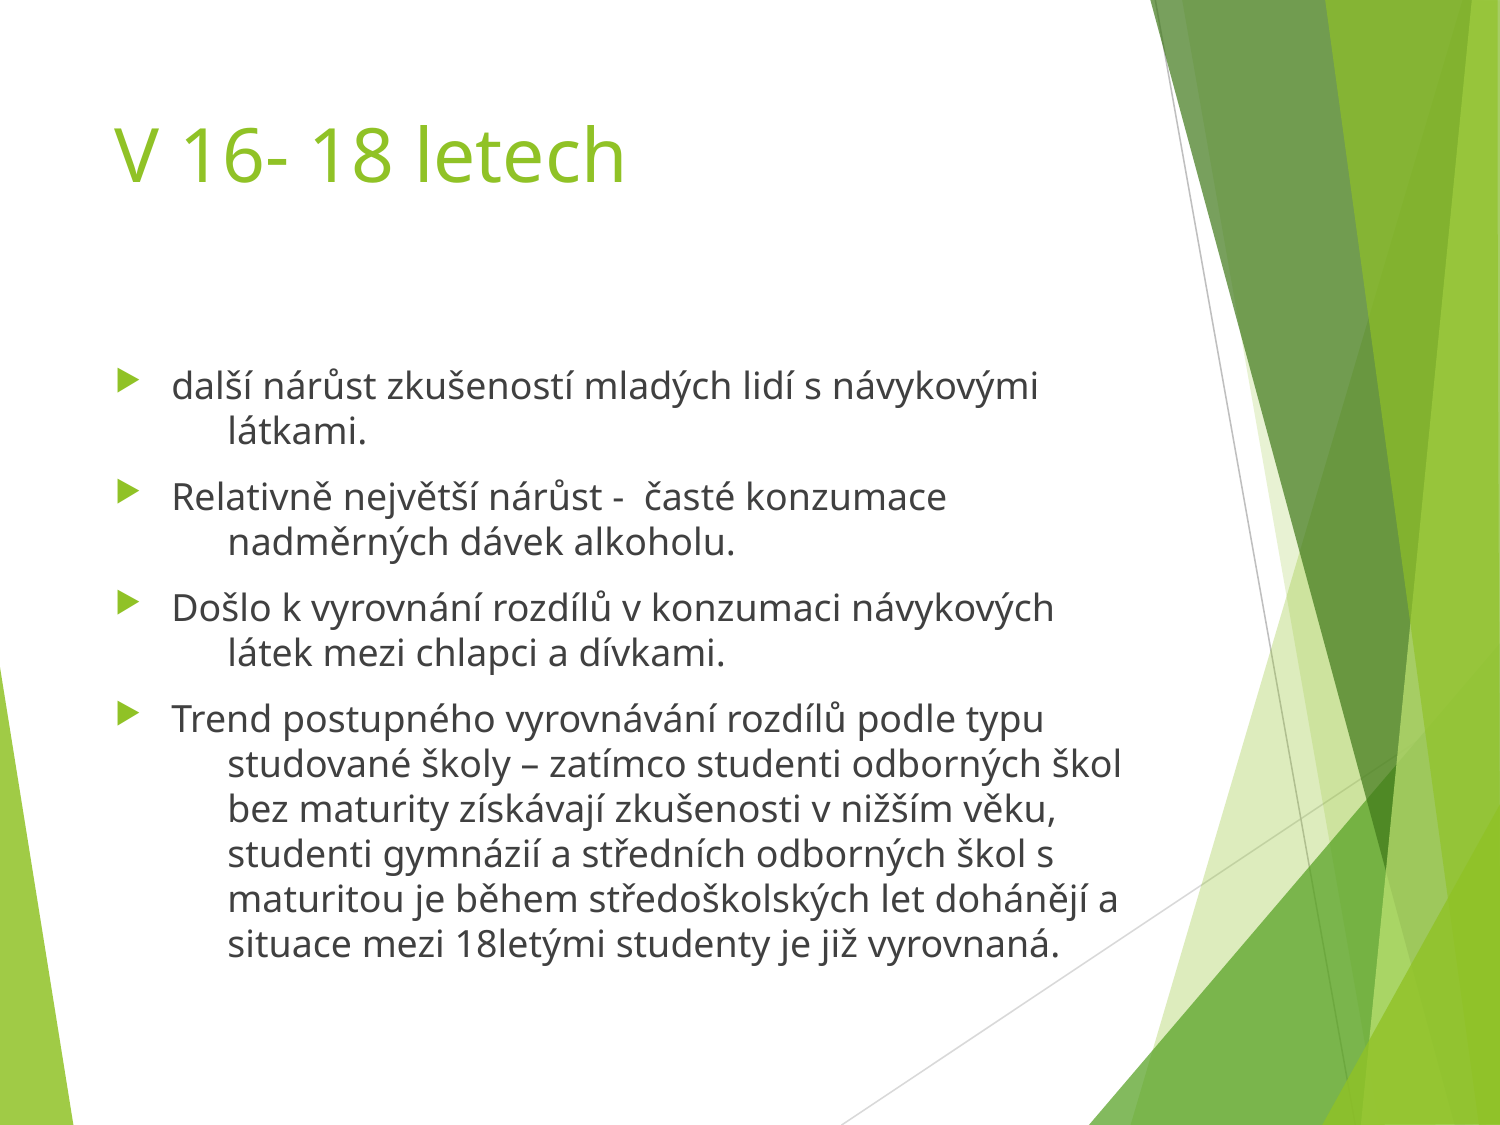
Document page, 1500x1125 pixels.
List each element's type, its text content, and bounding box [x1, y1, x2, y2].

list další nárůst zkušeností mladých lidí s návykovými látkami. Relativně největší nárůst - časté konzumace nadměrných dávek alkoholu. Došlo k vyrovnání rozdílů v konzumaci návykových látek mezi chlapci a dívkami. Trend postupného vyrovnávání rozdílů podle typu studované školy – zatímco studenti odborných škol bez maturity získávají zkušenosti v nižším věku, studenti gymnázií a středních odborných škol s maturitou je během středoškolských let dohánějí a situace mezi 18letými studenty je již vyrovnaná. [99, 354, 1142, 992]
title V 16- 18 letech [99, 99, 1142, 317]
